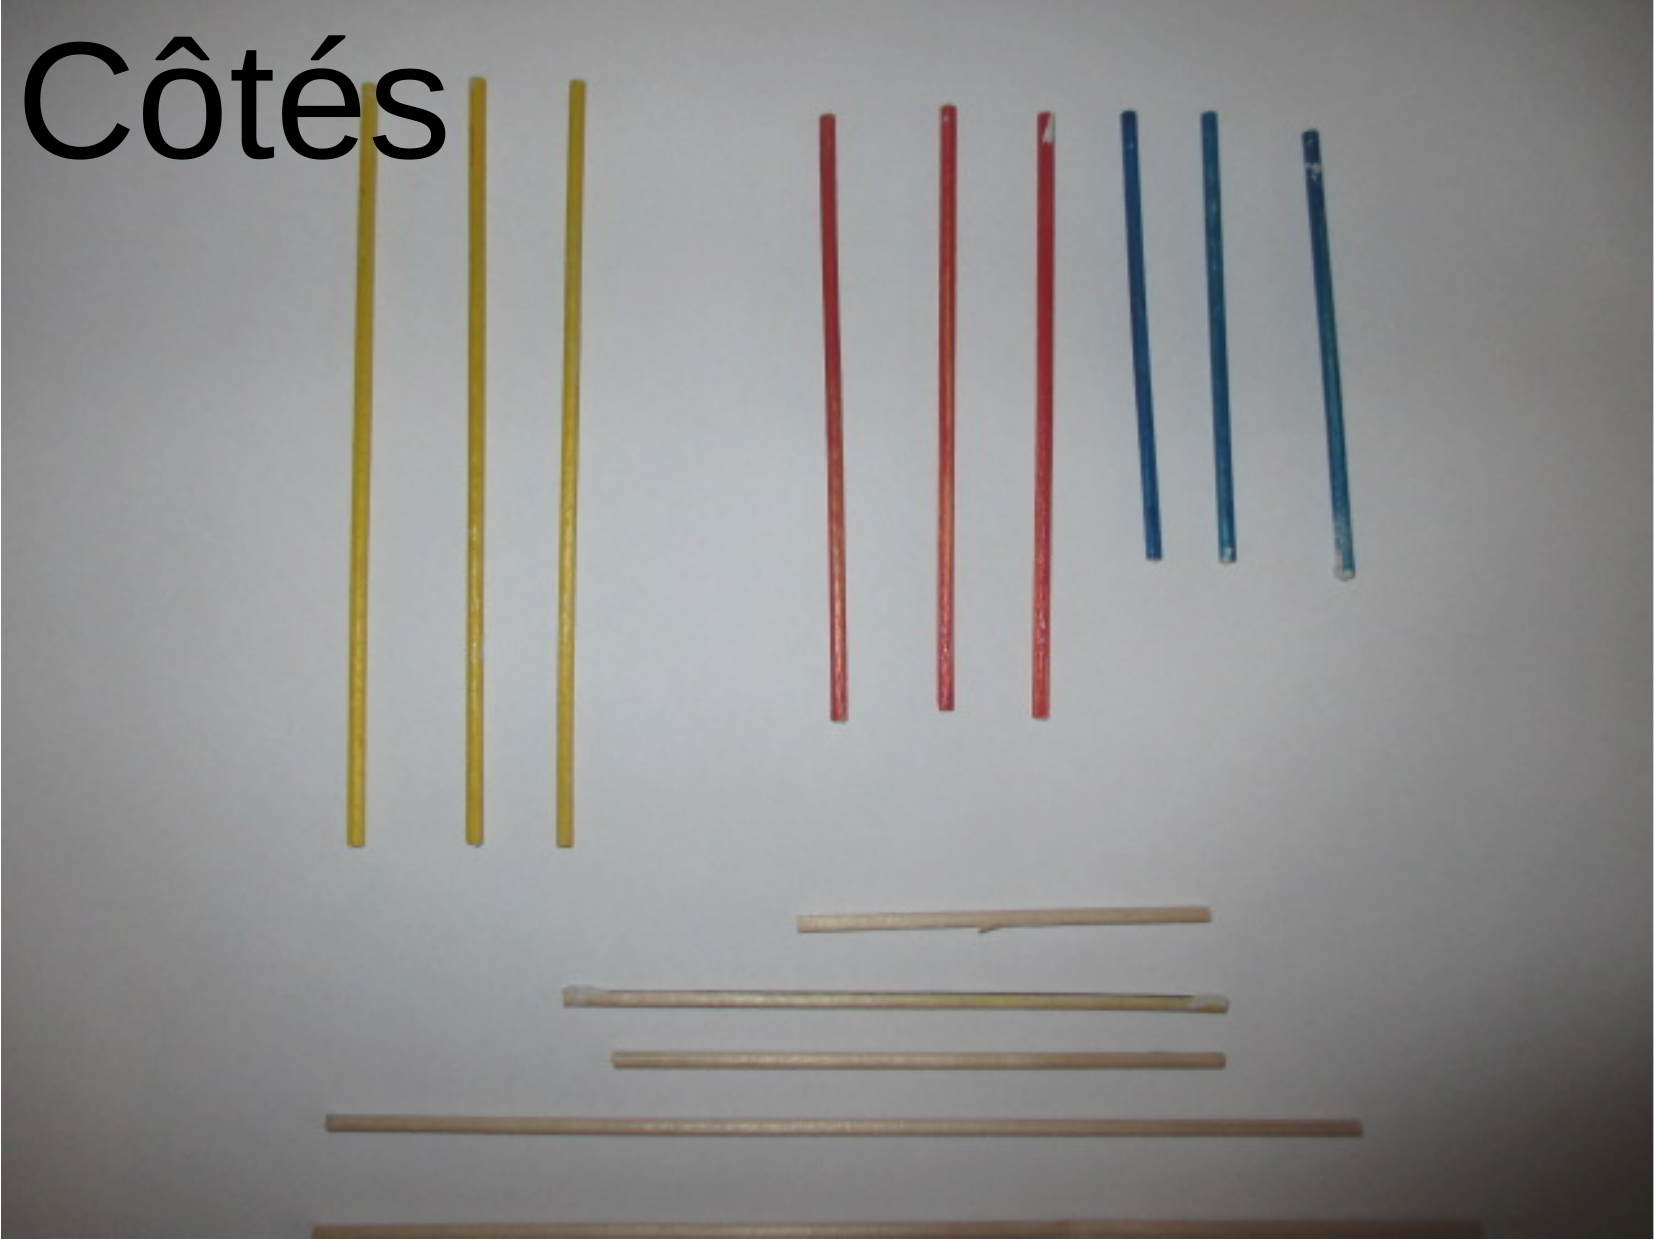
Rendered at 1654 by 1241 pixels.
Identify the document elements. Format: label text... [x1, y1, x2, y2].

text_box Côtés [1, 0, 468, 388]
picture [1, 0, 1654, 1239]
